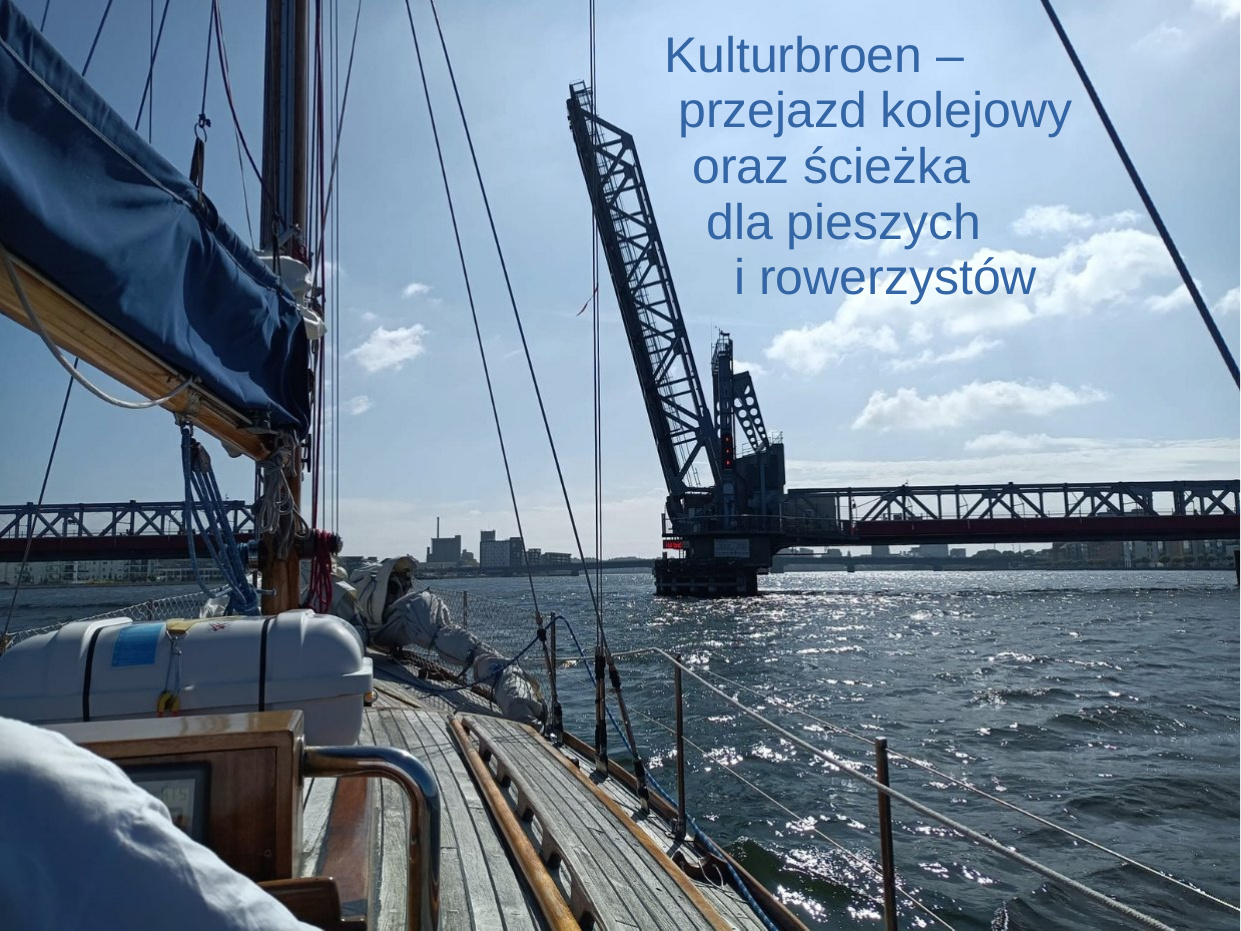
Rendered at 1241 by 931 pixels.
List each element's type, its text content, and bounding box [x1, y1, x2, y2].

picture [0, 0, 1241, 931]
text_box Kulturbroen – przejazd kolejowy oraz ścieżka dla pieszych i rowerzystów [649, 19, 1093, 313]
